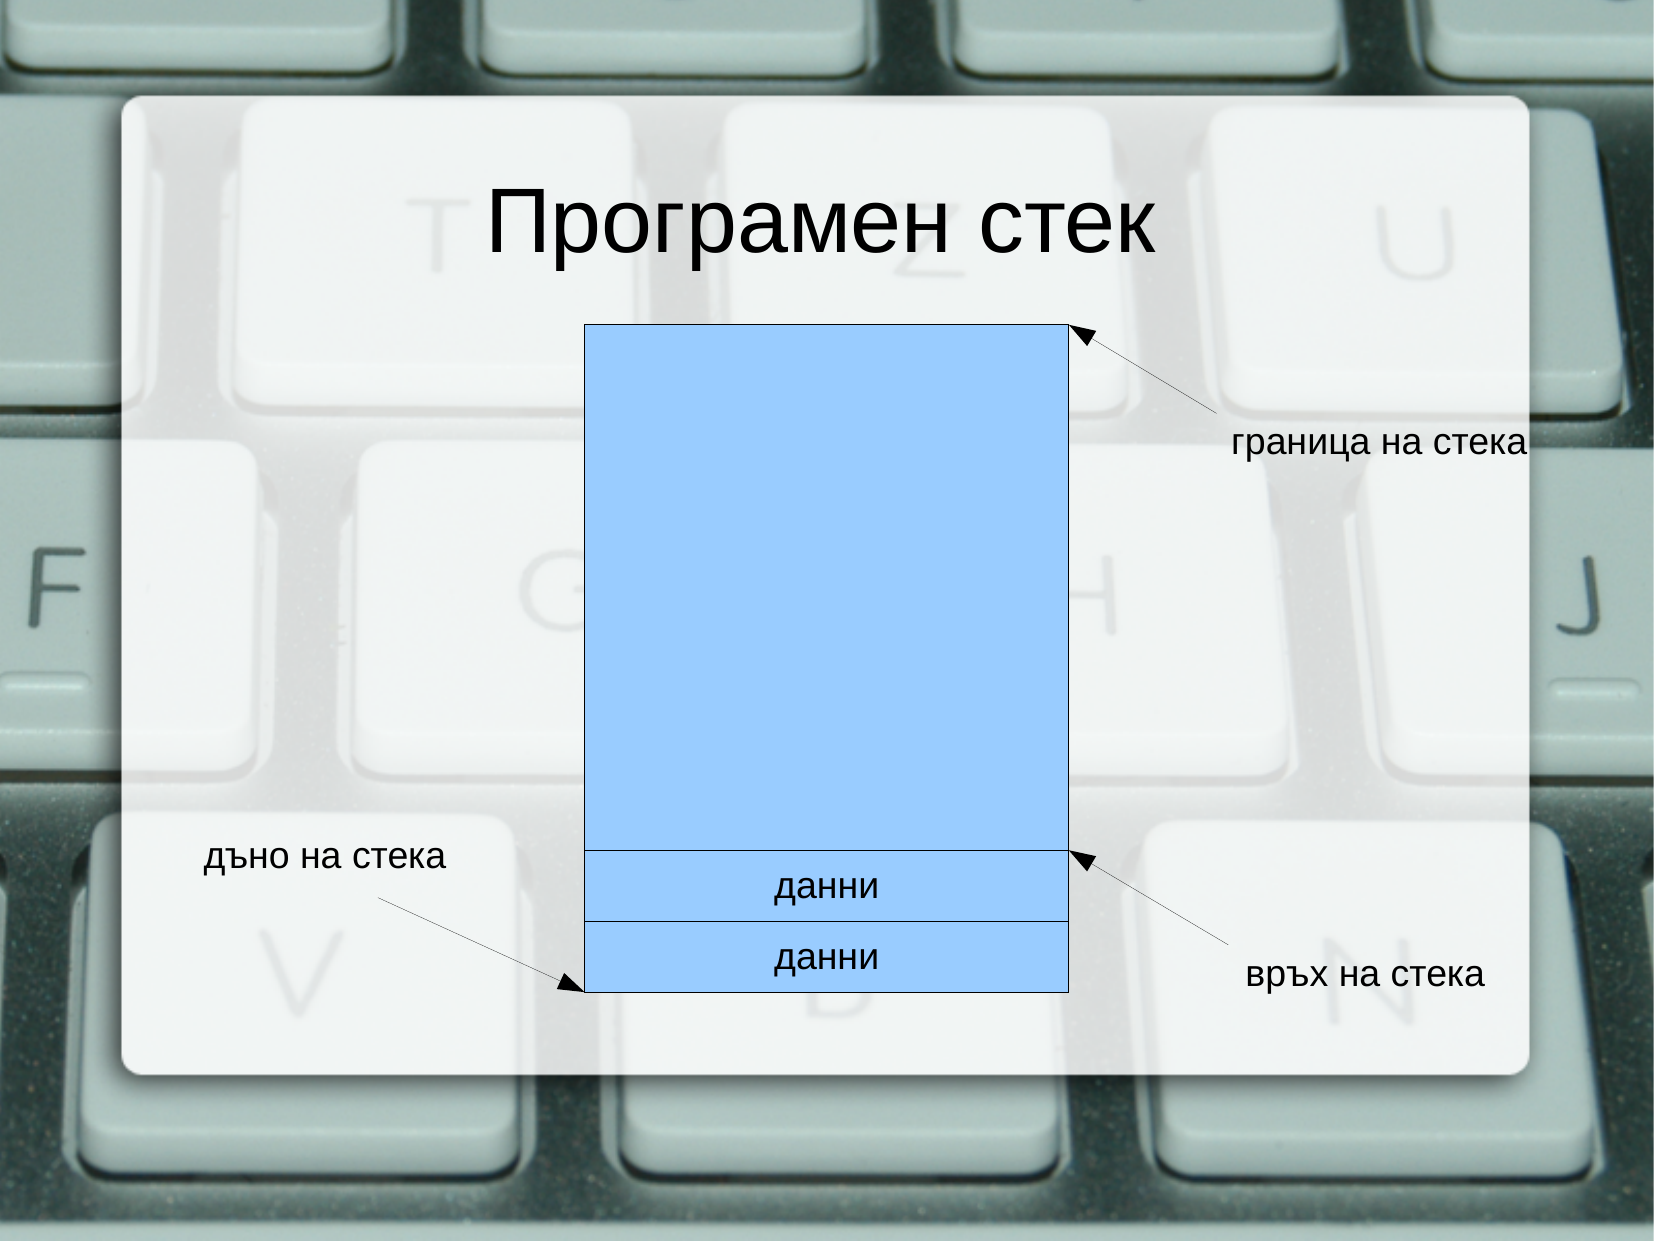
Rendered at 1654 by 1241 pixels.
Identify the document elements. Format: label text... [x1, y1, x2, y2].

title Програмен стек [135, 117, 1506, 325]
text_box дъно на стека [188, 826, 462, 884]
text_box данни [584, 850, 1069, 922]
text_box [584, 324, 1069, 850]
text_box данни [584, 922, 1069, 993]
text_box връх на стека [1230, 944, 1501, 1158]
text_box граница на стека [1216, 413, 1543, 471]
picture [0, 0, 1654, 1241]
